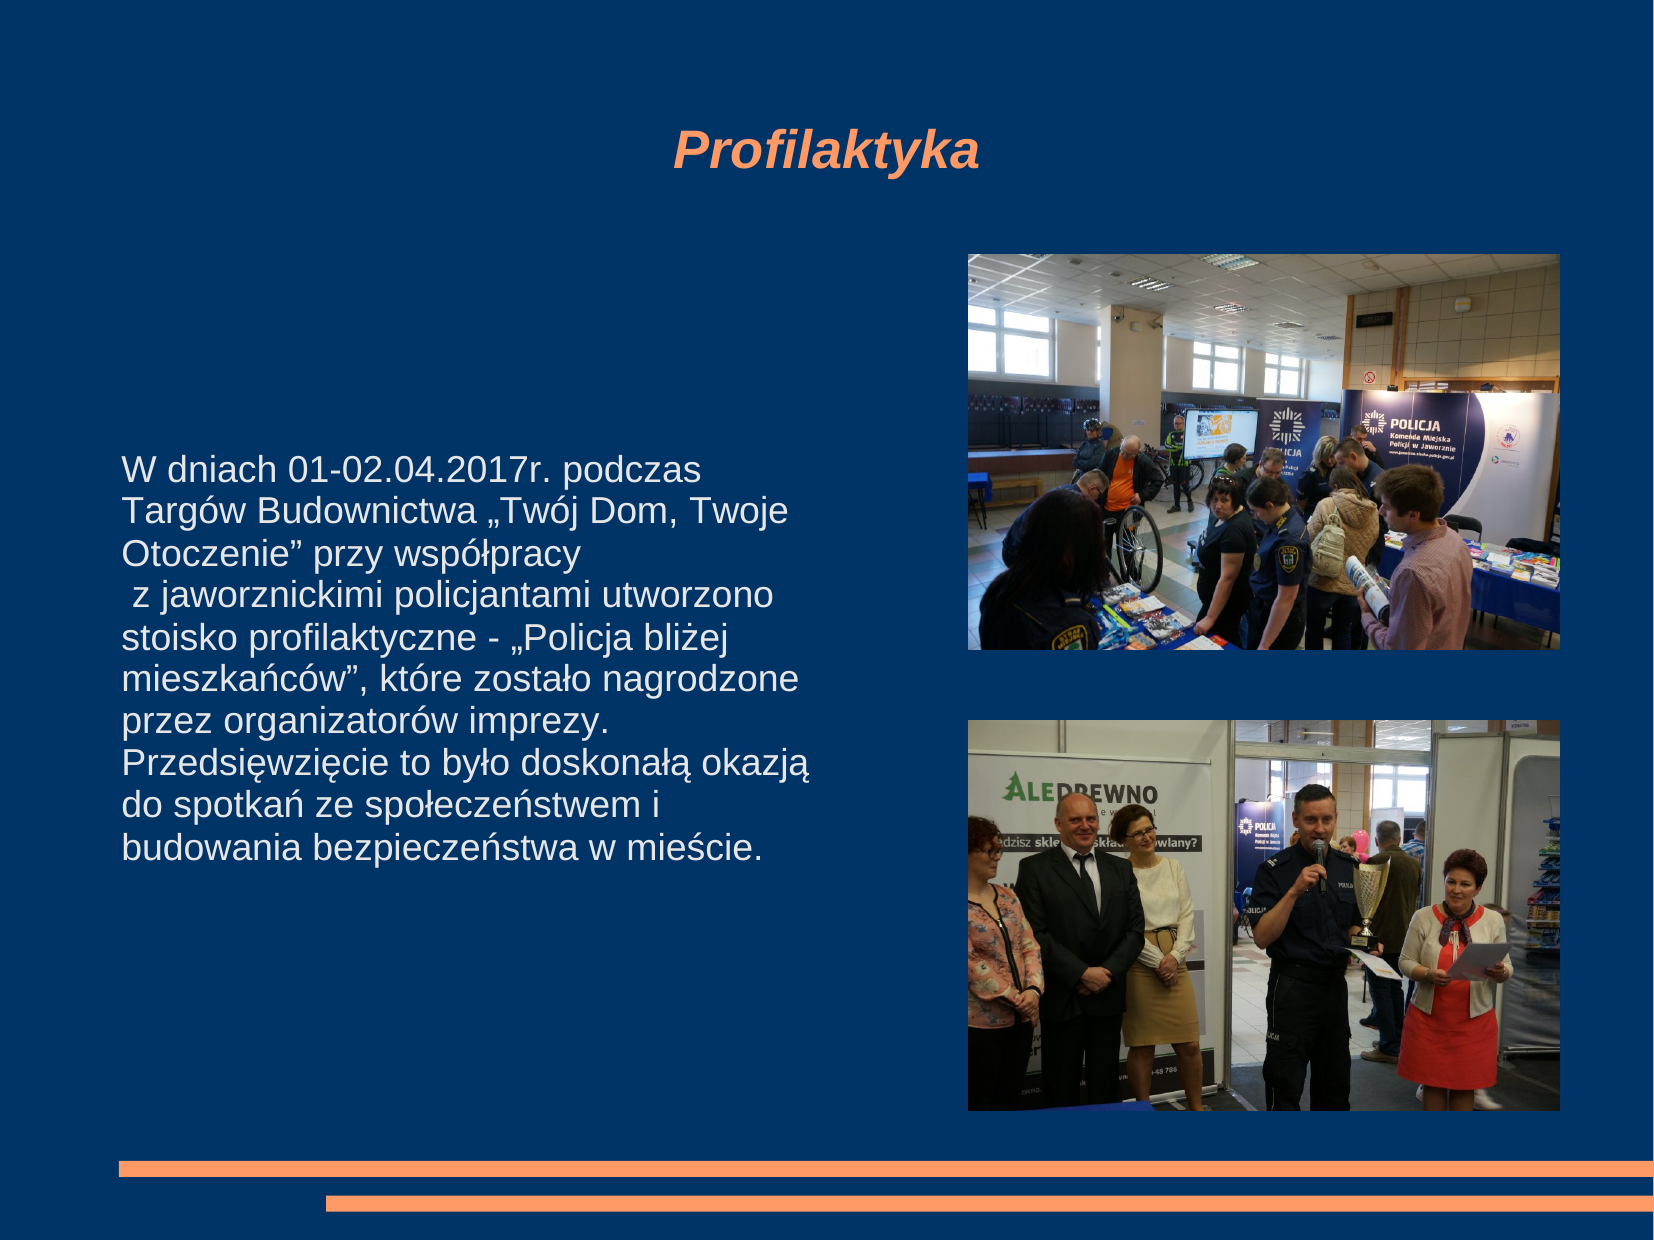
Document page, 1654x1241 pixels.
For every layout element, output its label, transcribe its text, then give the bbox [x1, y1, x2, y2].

picture [968, 254, 1560, 650]
title Profilaktyka [121, 46, 1534, 254]
picture [968, 720, 1560, 1111]
list W dniach 01-02.04.2017r. podczas Targów Budownictwa „Twój Dom, Twoje Otoczenie” przy współpracy z jaworznickimi policjantami utworzono stoisko profilaktyczne - „Policja bliżej mieszkańców”, które zostało nagrodzone przez organizatorów imprezy. Przedsięwzięcie to było doskonałą okazją do spotkań ze społeczeństwem i budowania bezpieczeństwa w mieście. [121, 322, 824, 1042]
